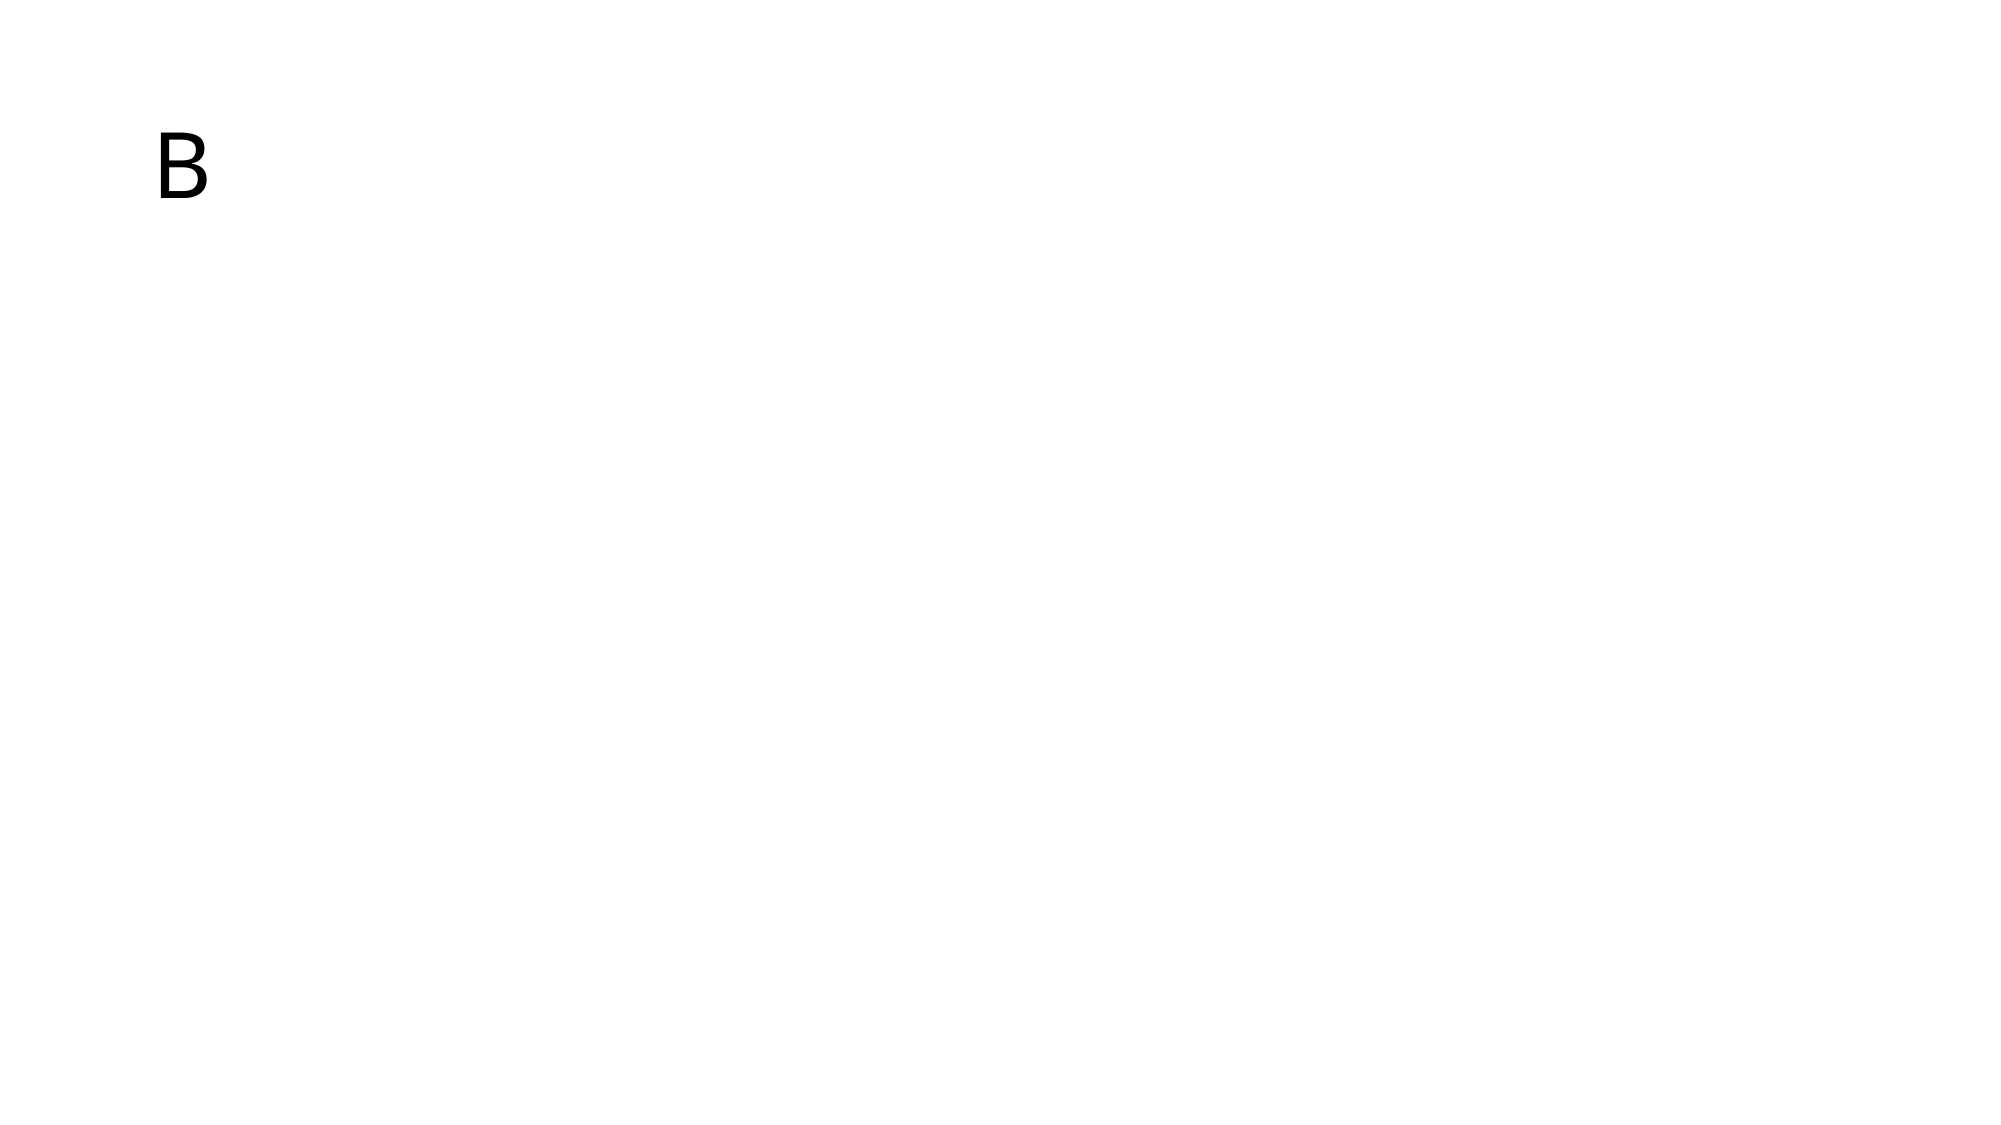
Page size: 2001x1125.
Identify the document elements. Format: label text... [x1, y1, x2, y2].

title B [137, 59, 1863, 278]
